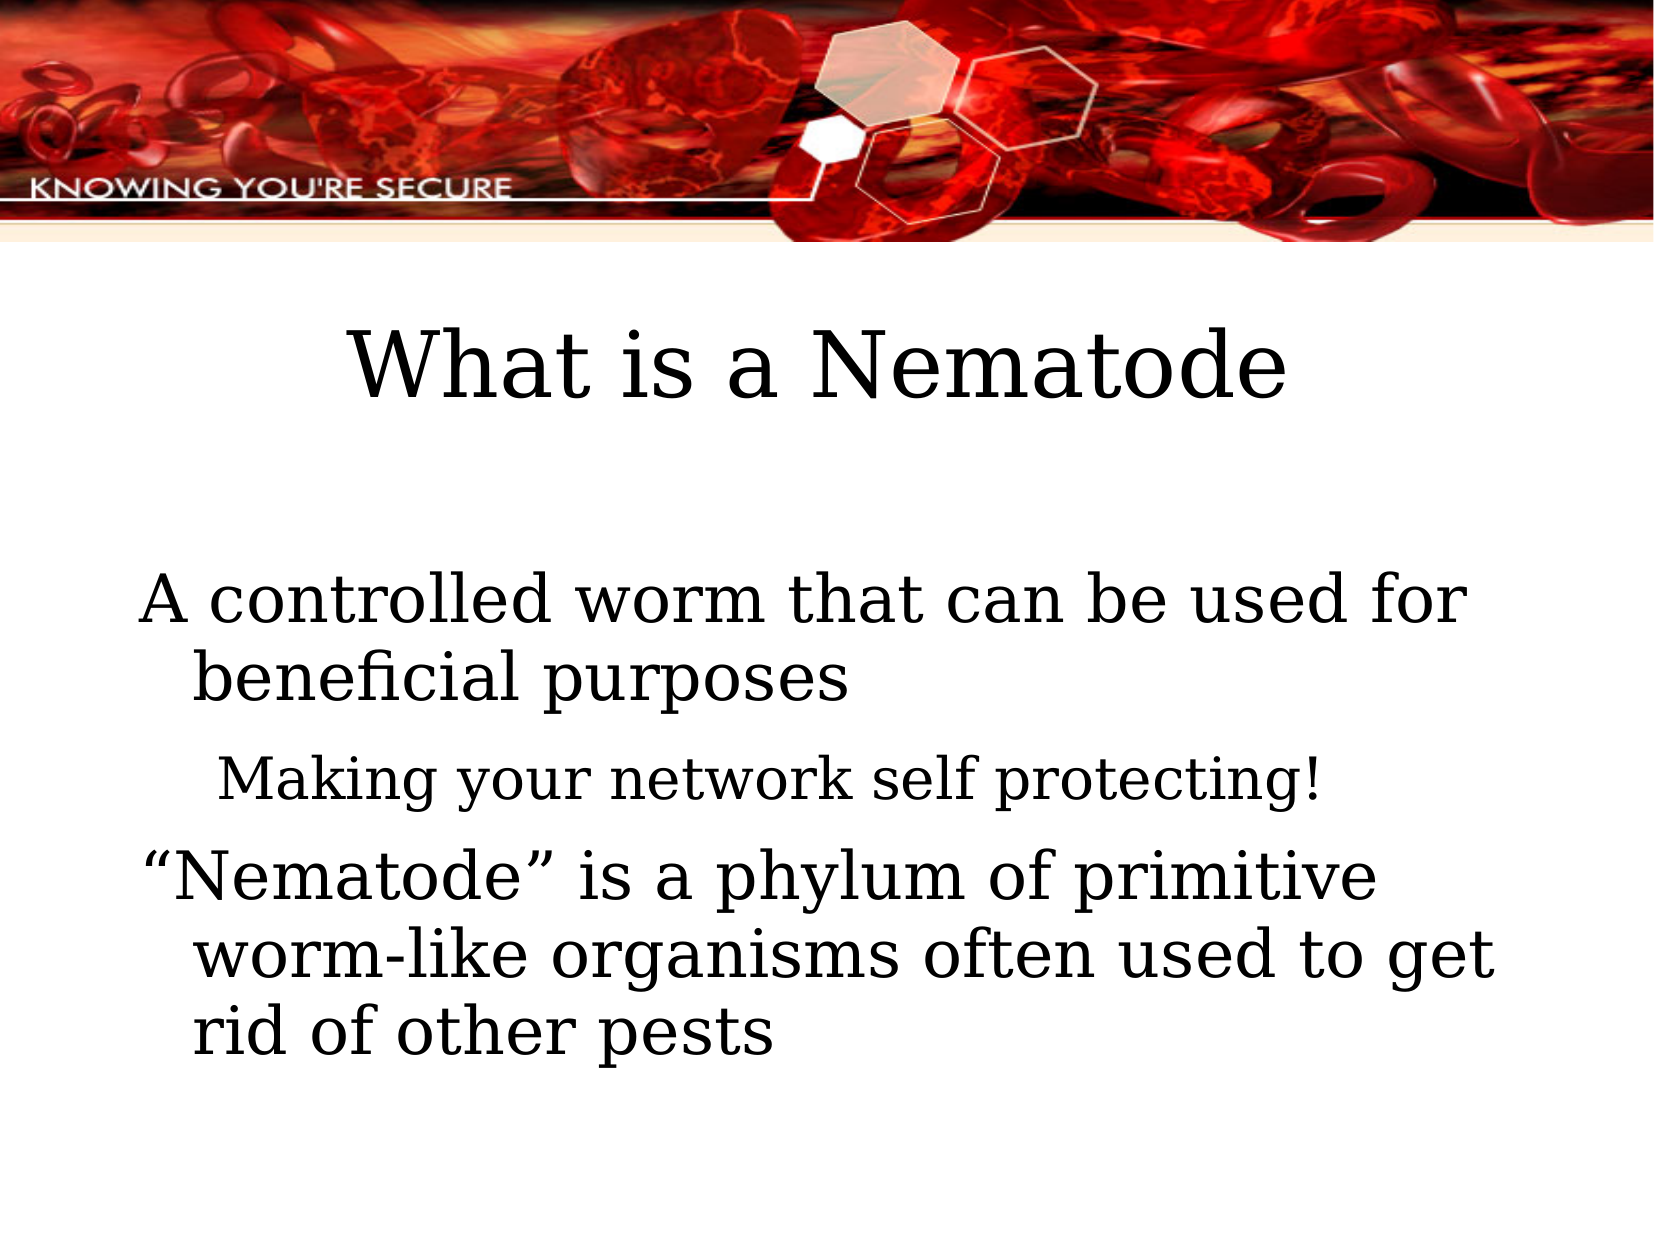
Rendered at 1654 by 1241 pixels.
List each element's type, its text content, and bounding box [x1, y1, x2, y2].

title What is a Nematode [113, 261, 1526, 470]
list A controlled worm that can be used for beneficial purposes Making your network self protecting! “Nematode” is a phylum of primitive worm-like organisms often used to get rid of other pests [121, 560, 1534, 1127]
picture [0, 0, 1654, 242]
